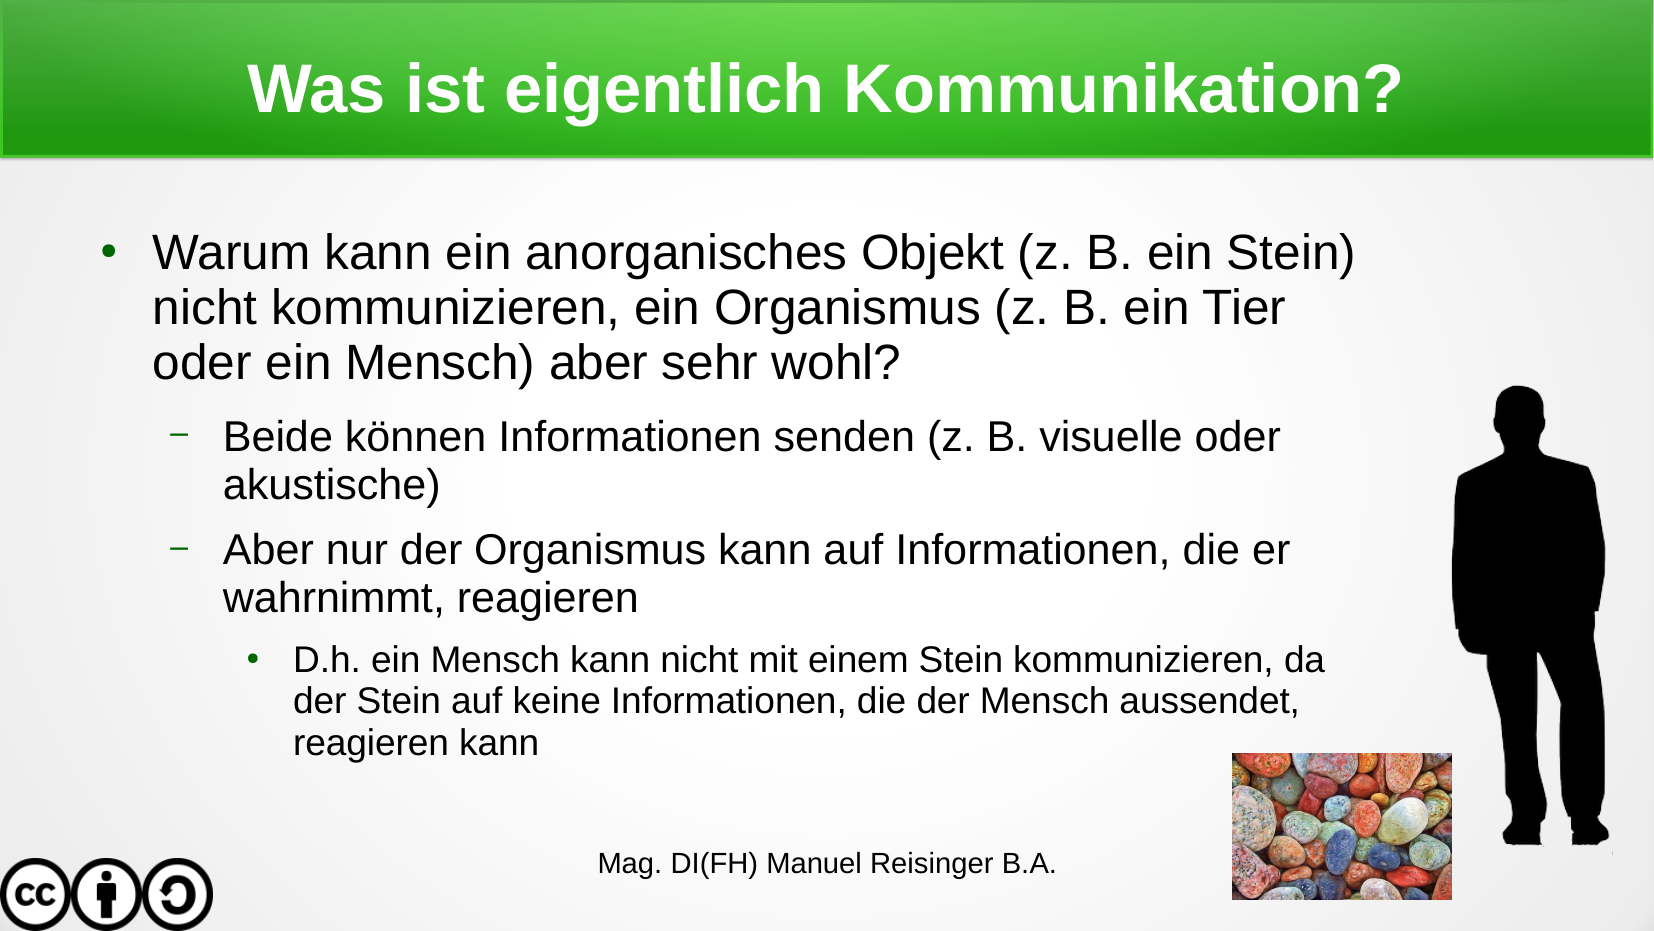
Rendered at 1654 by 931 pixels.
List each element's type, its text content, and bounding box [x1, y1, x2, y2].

title Was ist eigentlich Kommunikation? [82, 35, 1571, 142]
picture [1232, 370, 1613, 900]
list Warum kann ein anorganisches Objekt (z. B. ein Stein) nicht kommunizieren, ein Organismus (z. B. ein Tier oder ein Mensch) aber sehr wohl? Beide können Informationen senden (z. B. visuelle oder akustische) Aber nur der Organismus kann auf Informationen, die er wahrnimmt, reagieren D.h. ein Mensch kann nicht mit einem Stein kommunizieren, da der Stein auf keine Informationen, die der Mensch aussendet, reagieren kann [82, 224, 1382, 764]
picture [0, 858, 213, 931]
